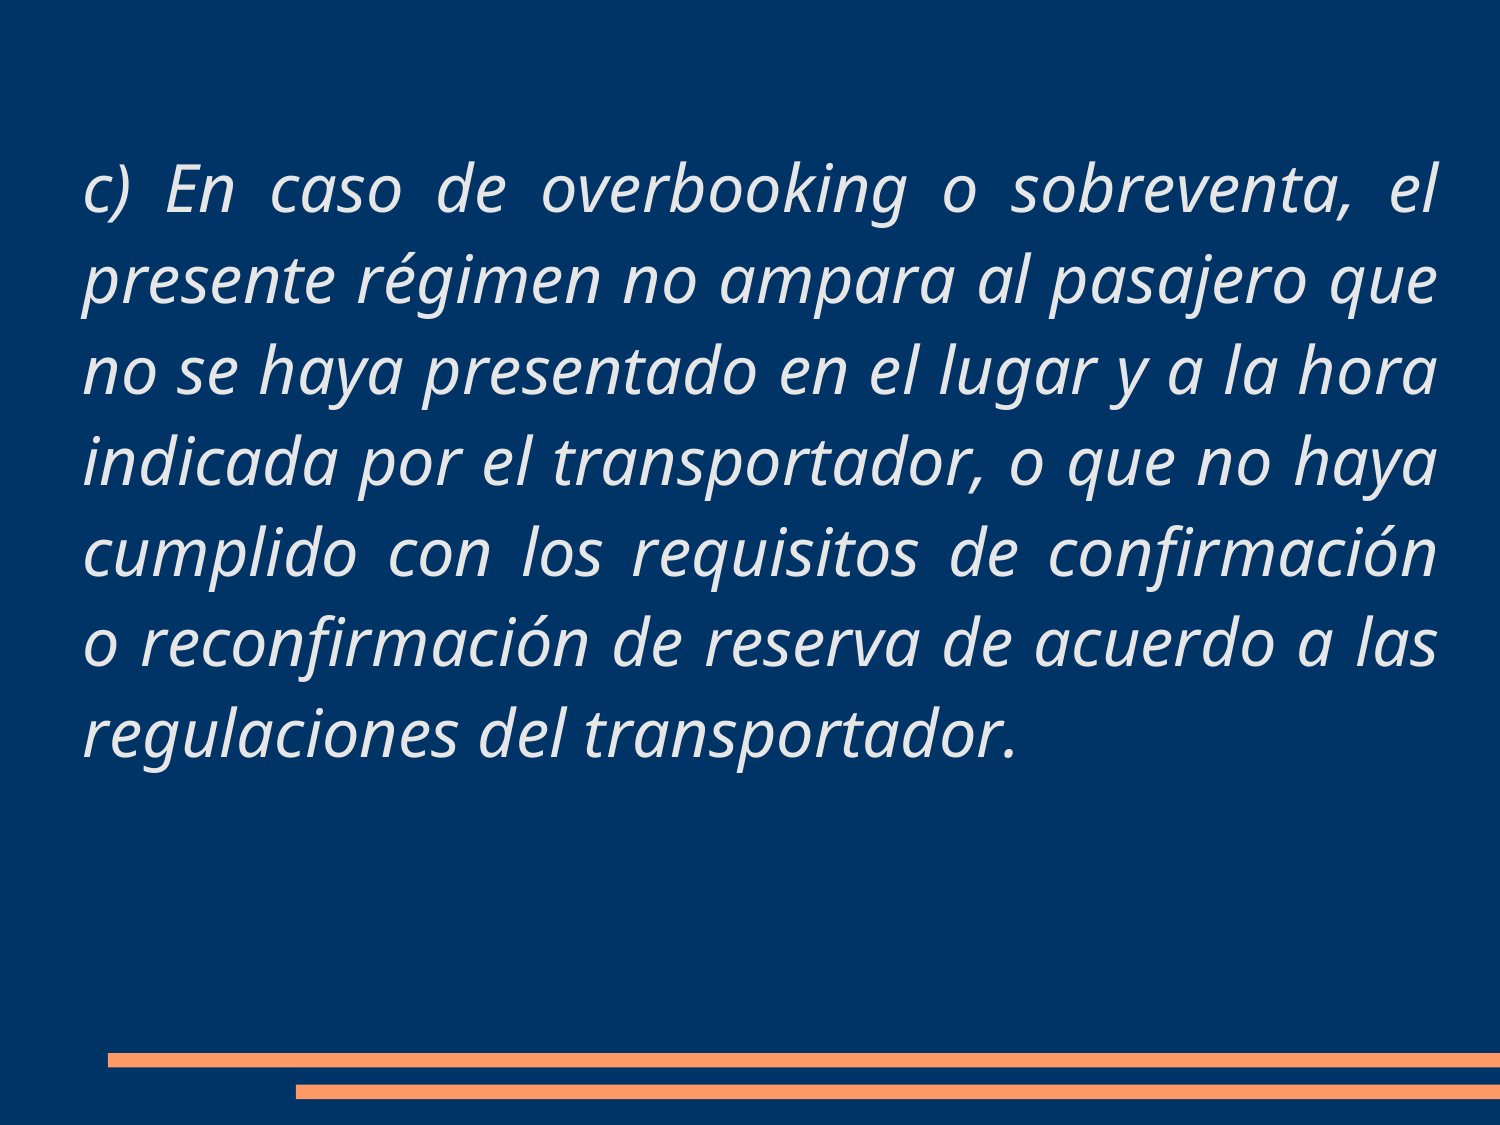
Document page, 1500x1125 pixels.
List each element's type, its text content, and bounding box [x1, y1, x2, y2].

list c) En caso de overbooking o sobreventa, el presente régimen no ampara al pasajero que no se haya presentado en el lugar y a la hora indicada por el transportador, o que no haya cumplido con los requisitos de confirmación o reconfirmación de reserva de acuerdo a las regulaciones del transportador. [82, 141, 1441, 956]
